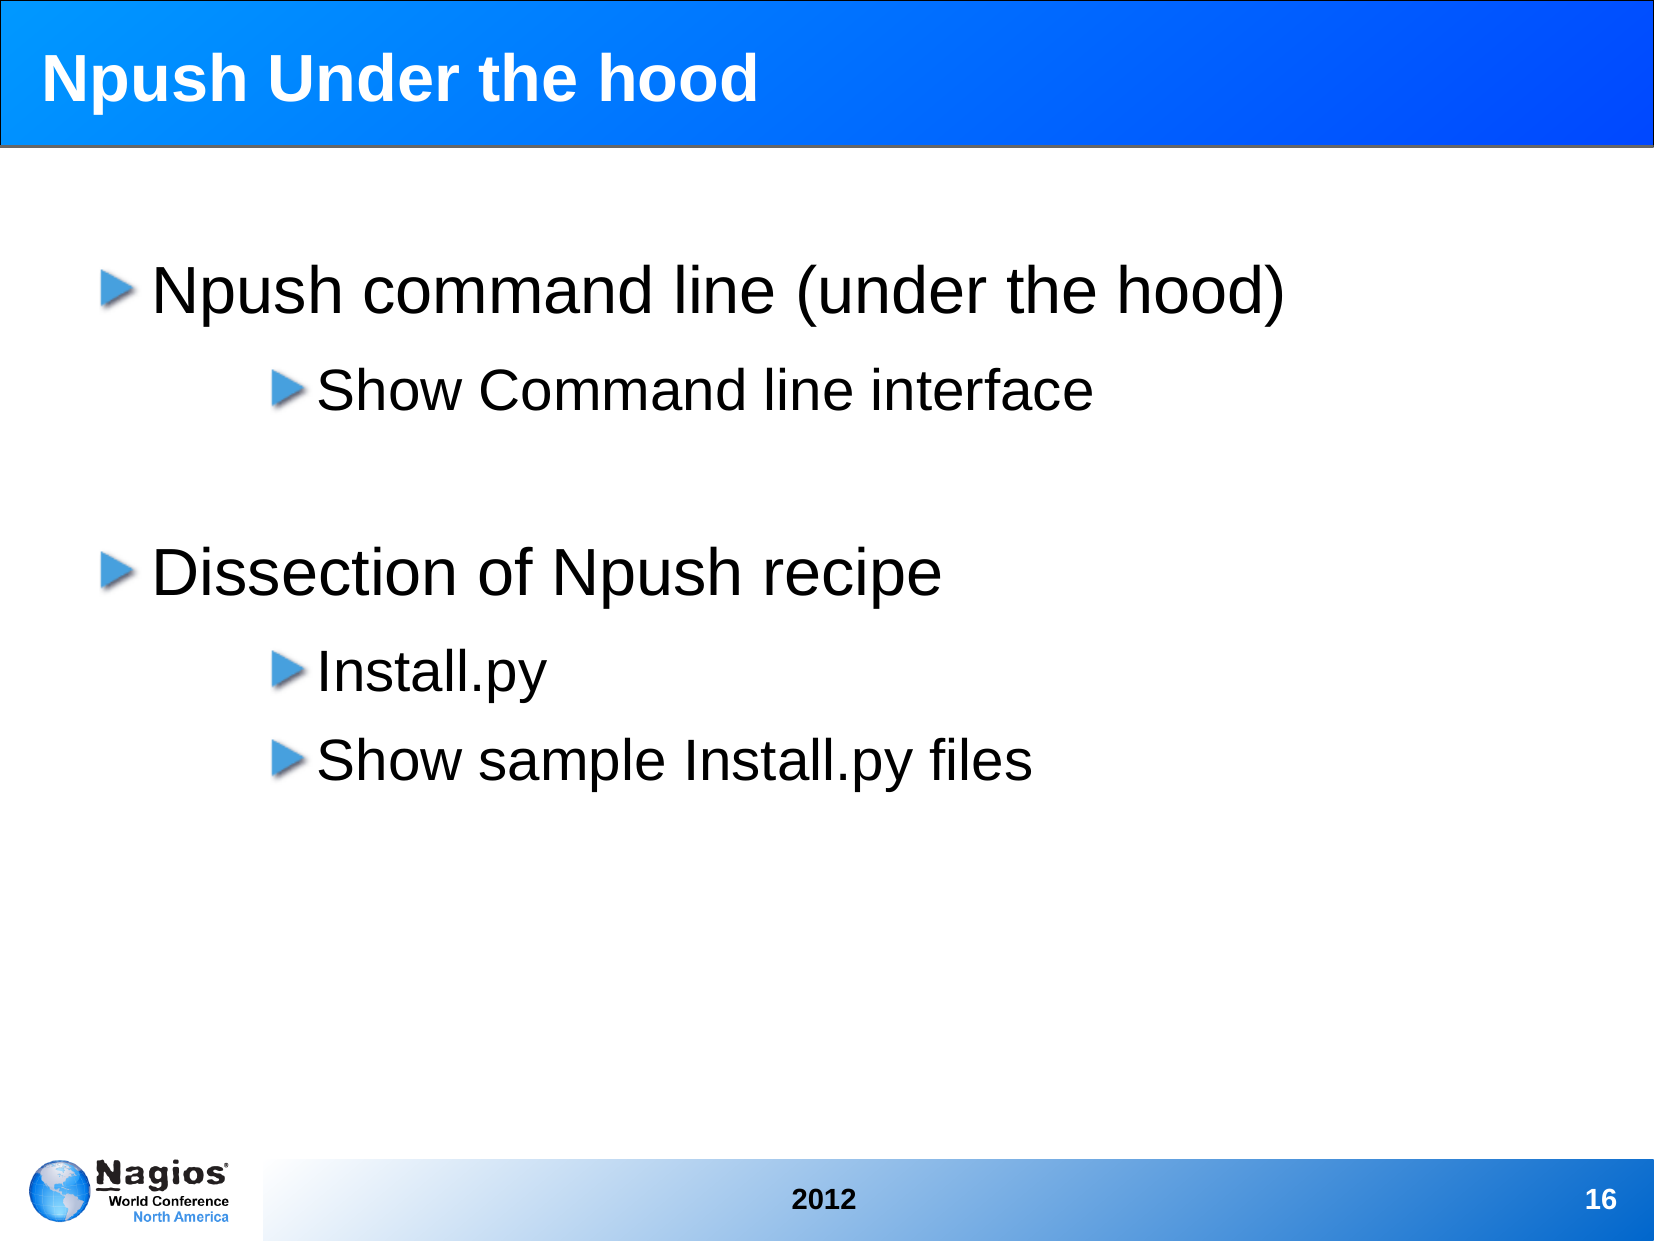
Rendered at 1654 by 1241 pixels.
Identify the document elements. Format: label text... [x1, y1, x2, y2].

list Npush command line (under the hood) Show Command line interface Dissection of Npush recipe Install.py Show sample Install.py files [80, 253, 1569, 1058]
title Npush Under the hood [41, 36, 1248, 120]
picture [29, 1159, 229, 1235]
